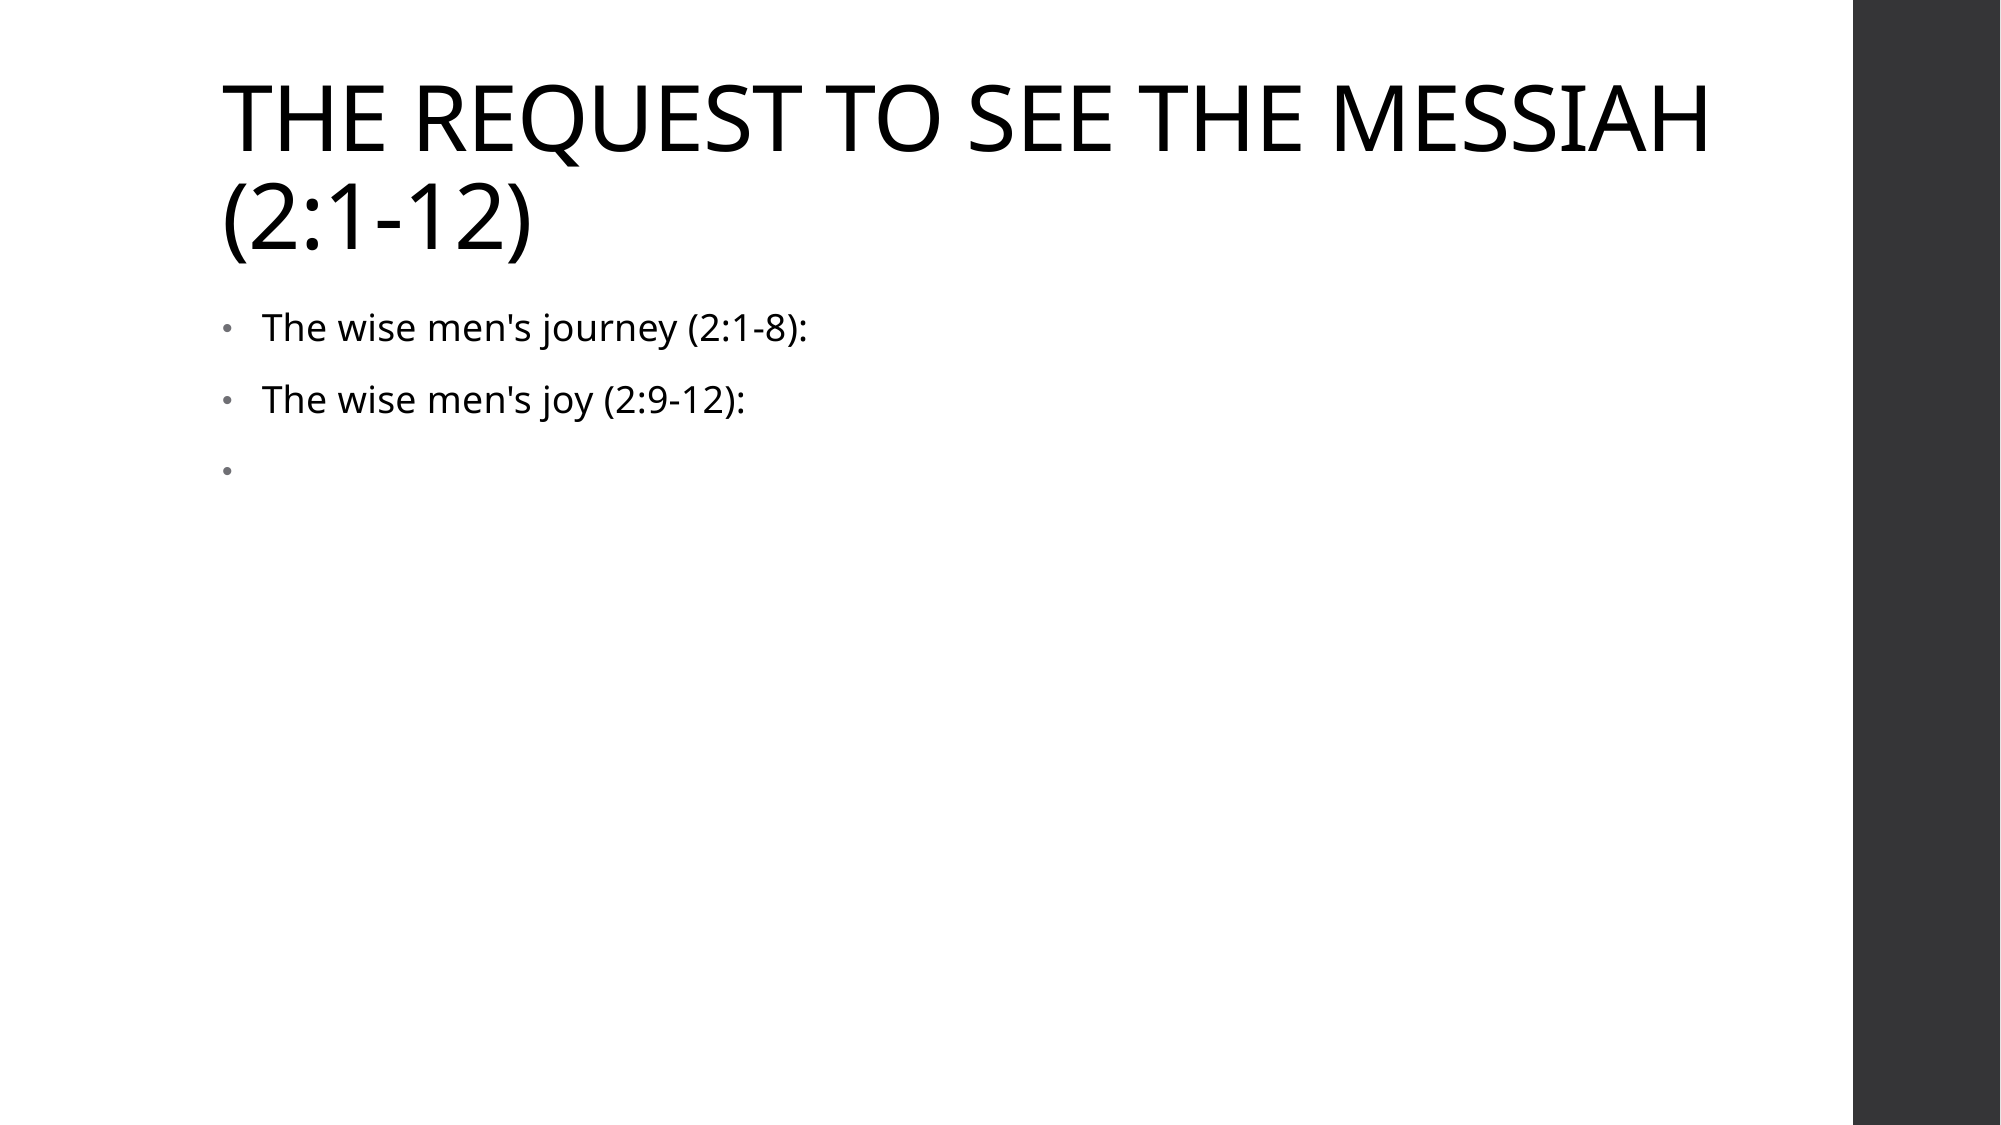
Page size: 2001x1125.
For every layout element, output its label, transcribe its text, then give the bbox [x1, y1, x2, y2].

list The wise men's journey (2:1-8): The wise men's joy (2:9-12): [206, 299, 1617, 1014]
title THE REQUEST TO SEE THE MESSIAH (2:1-12) [206, 60, 1797, 278]
